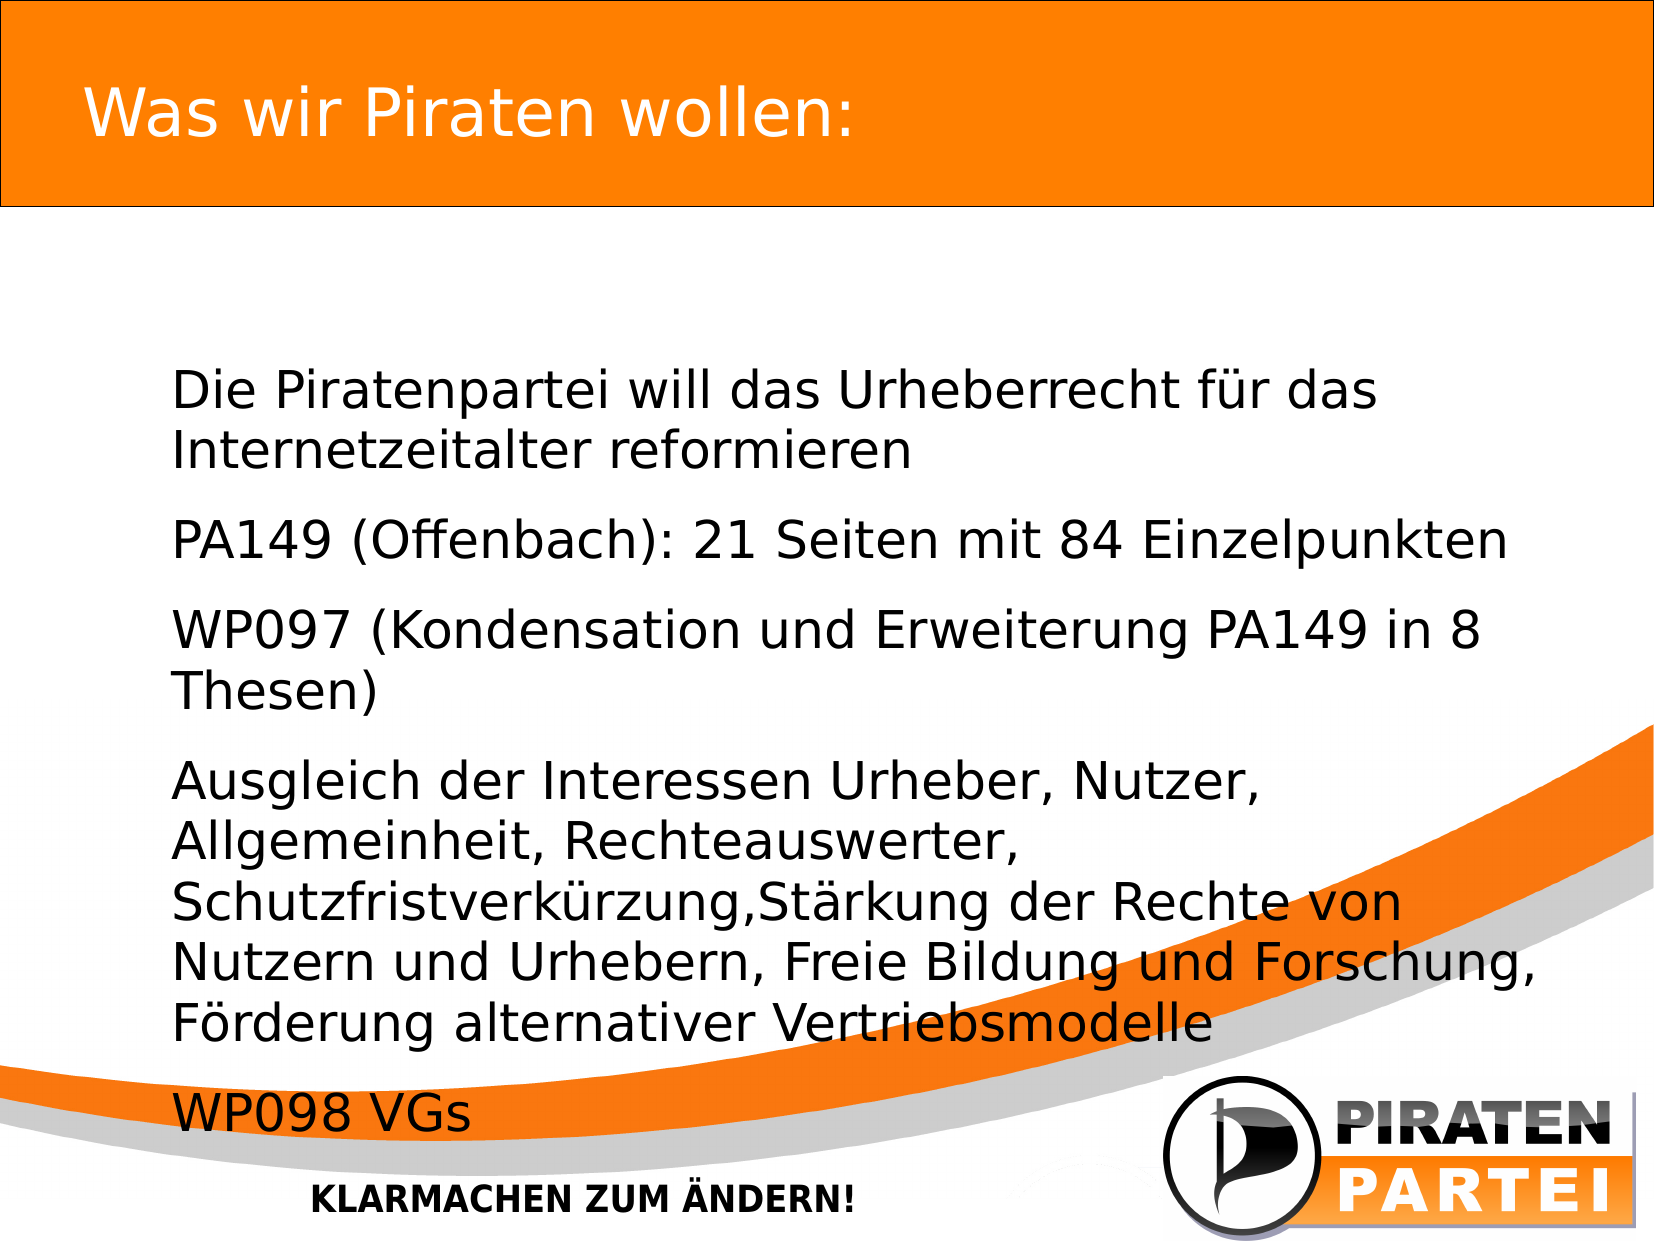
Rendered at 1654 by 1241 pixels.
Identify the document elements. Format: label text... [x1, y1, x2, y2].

picture [0, 699, 1654, 1241]
list Die Piratenpartei will das Urheberrecht für das Internetzeitalter reformieren PA149 (Offenbach): 21 Seiten mit 84 Einzelpunkten WP097 (Kondensation und Erweiterung PA149 in 8 Thesen) Ausgleich der Interessen Urheber, Nutzer, Allgemeinheit, Rechteauswerter, Schutzfristverkürzung,Stärkung der Rechte von Nutzern und Urhebern, Freie Bildung und Forschung, Förderung alternativer Vertriebsmodelle WP098 VGs [82, 342, 1571, 1162]
picture [796, 1190, 803, 1197]
title Was wir Piraten wollen: [82, 49, 1571, 178]
picture [745, 1190, 756, 1199]
picture [392, 1190, 399, 1197]
